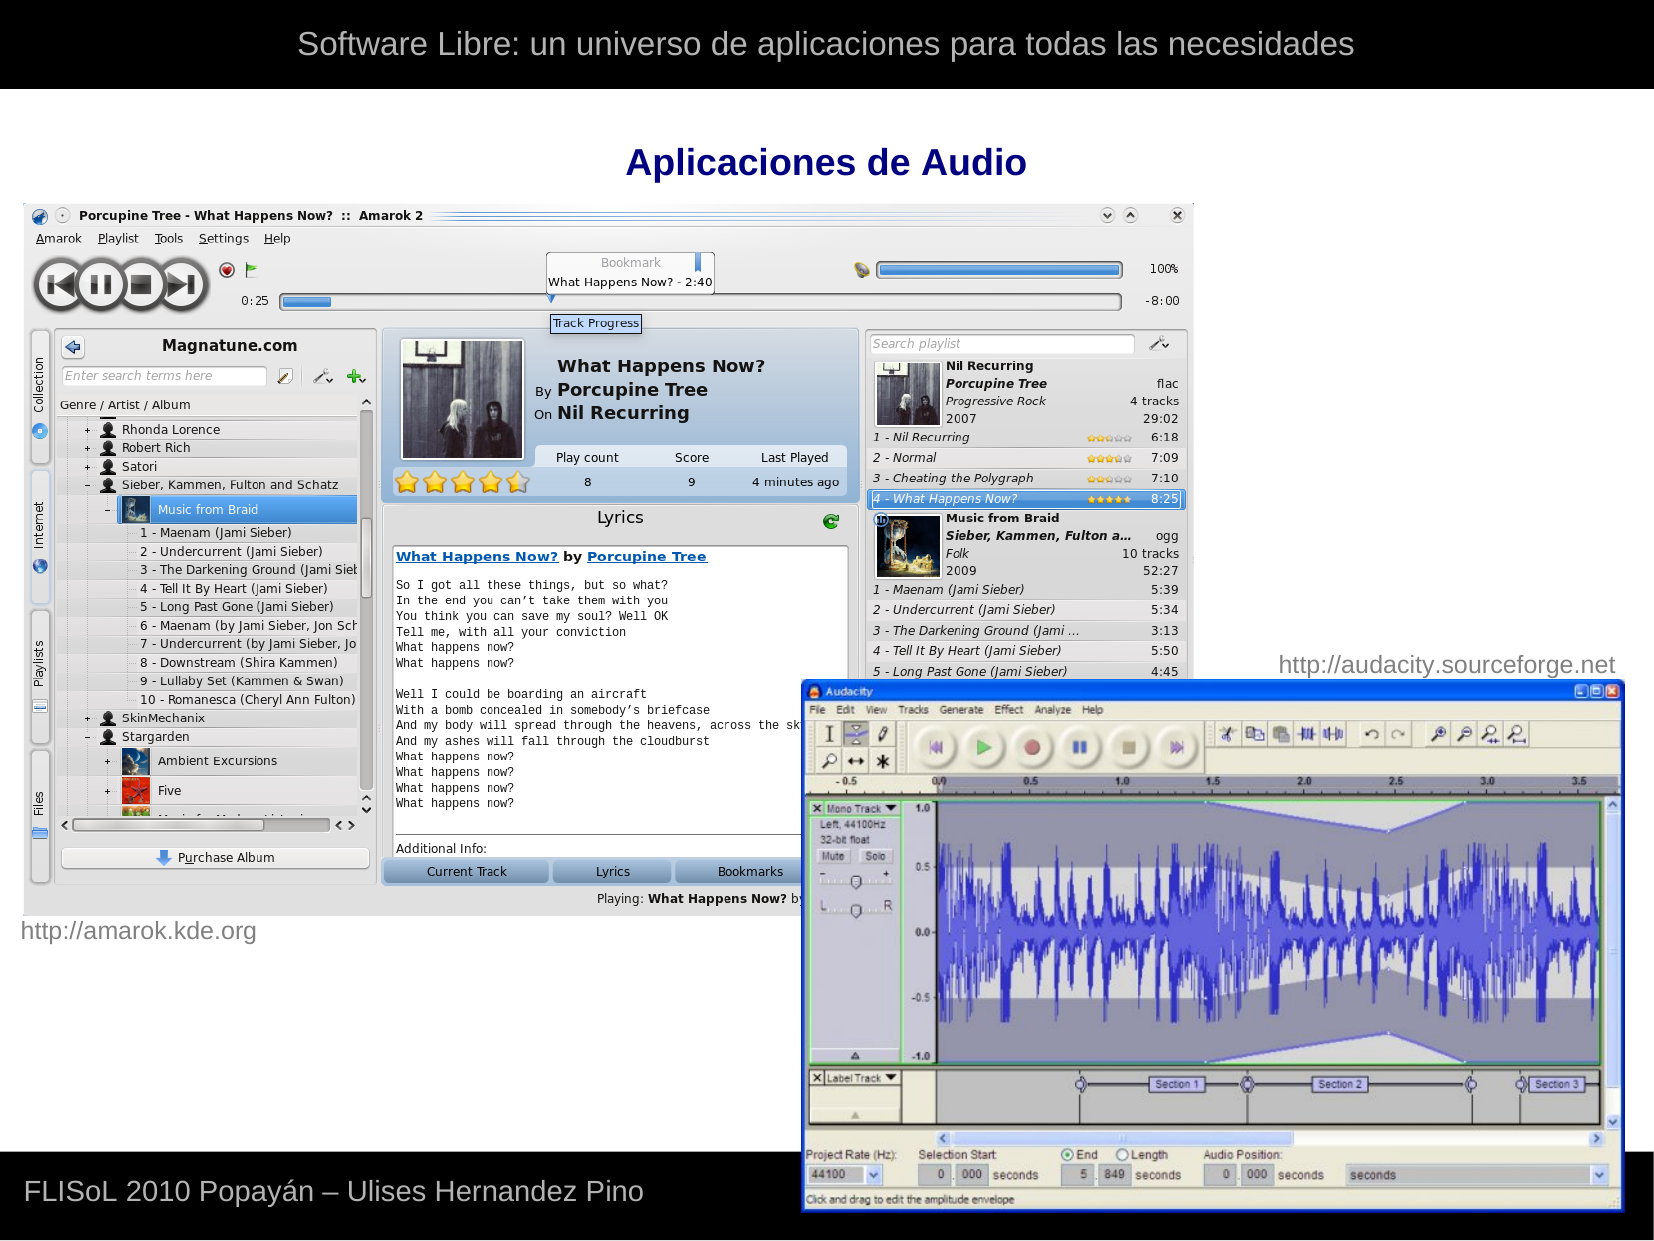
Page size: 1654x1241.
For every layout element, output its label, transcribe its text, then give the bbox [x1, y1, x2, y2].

text_box http://audacity.sourceforge.net [1263, 643, 1632, 687]
title Aplicaciones de Audio [82, 125, 1571, 200]
text_box http://amarok.kde.org [5, 909, 273, 953]
picture [23, 203, 1625, 1213]
